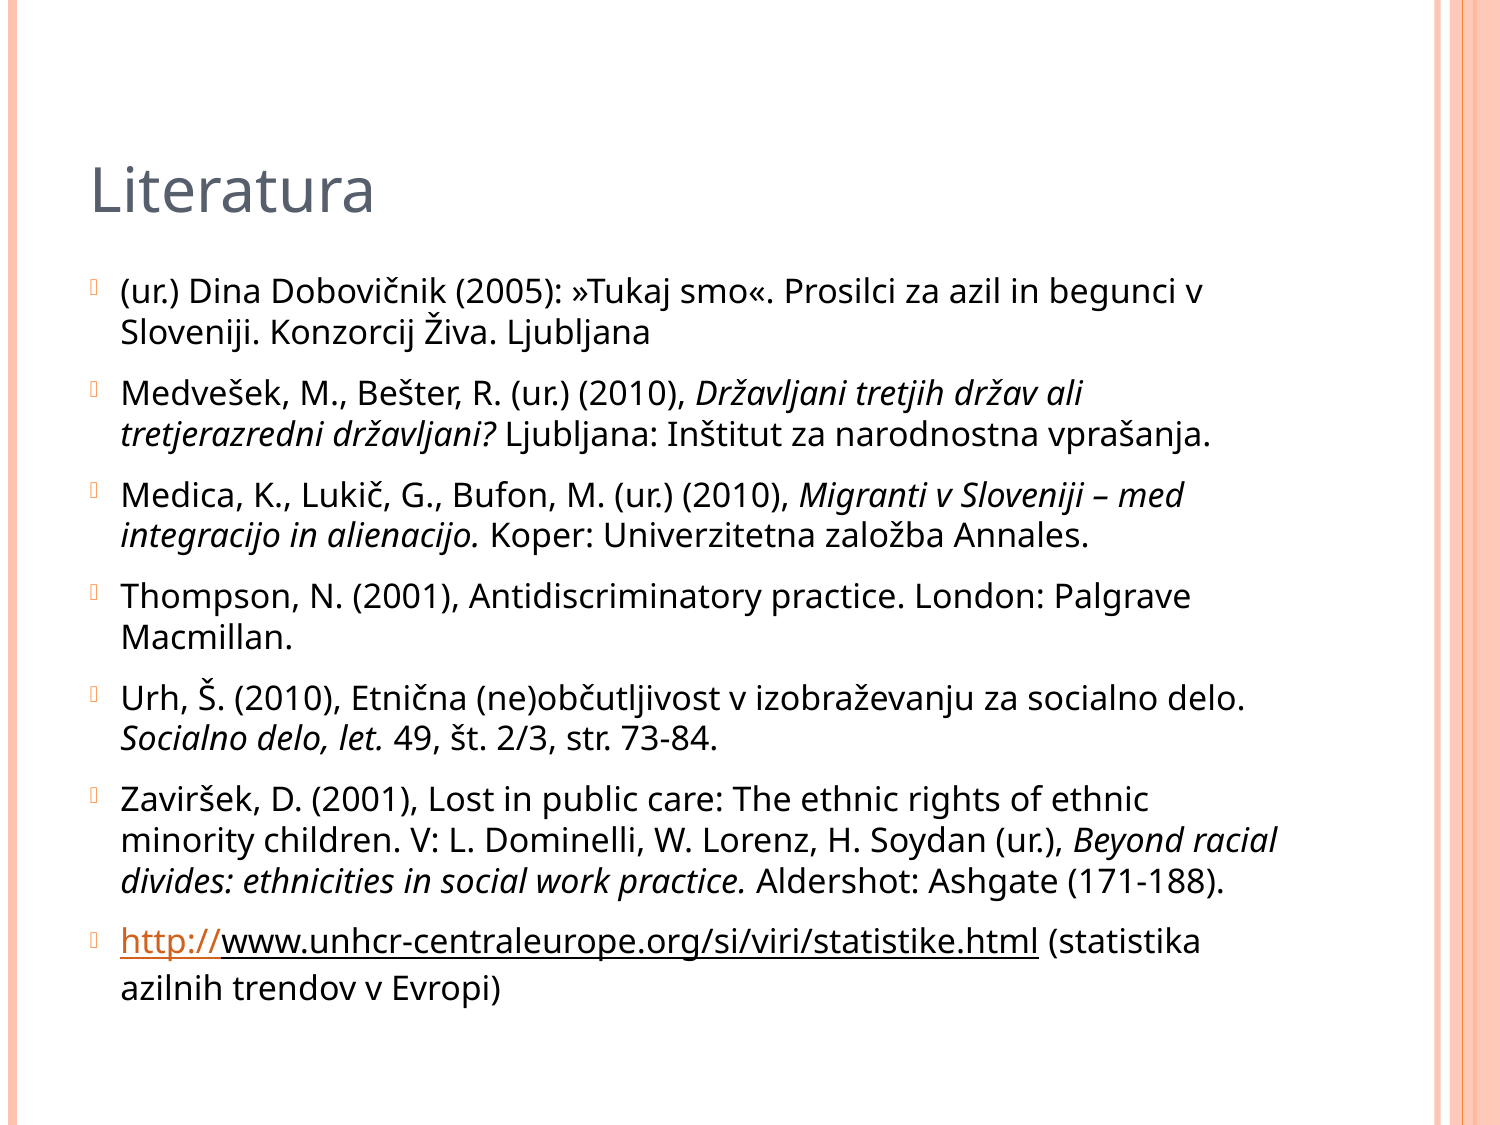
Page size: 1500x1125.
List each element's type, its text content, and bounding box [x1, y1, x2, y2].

list (ur.) Dina Dobovičnik (2005): »Tukaj smo«. Prosilci za azil in begunci v Sloveniji. Konzorcij Živa. Ljubljana Medvešek, M., Bešter, R. (ur.) (2010), Državljani tretjih držav ali tretjerazredni državljani? Ljubljana: Inštitut za narodnostna vprašanja. Medica, K., Lukič, G., Bufon, M. (ur.) (2010), Migranti v Sloveniji – med integracijo in alienacijo. Koper: Univerzitetna založba Annales. Thompson, N. (2001), Antidiscriminatory practice. London: Palgrave Macmillan. Urh, Š. (2010), Etnična (ne)občutljivost v izobraževanju za socialno delo. Socialno delo, let. 49, št. 2/3, str. 73-84. Zaviršek, D. (2001), Lost in public care: The ethnic rights of ethnic minority children. V: L. Dominelli, W. Lorenz, H. Soydan (ur.), Beyond racial divides: ethnicities in social work practice. Aldershot: Ashgate (171-188). http://www.unhcr-centraleurope.org/si/viri/statistike.html (statistika azilnih trendov v Evropi) [75, 262, 1300, 1062]
title Literatura [75, 45, 1300, 233]
